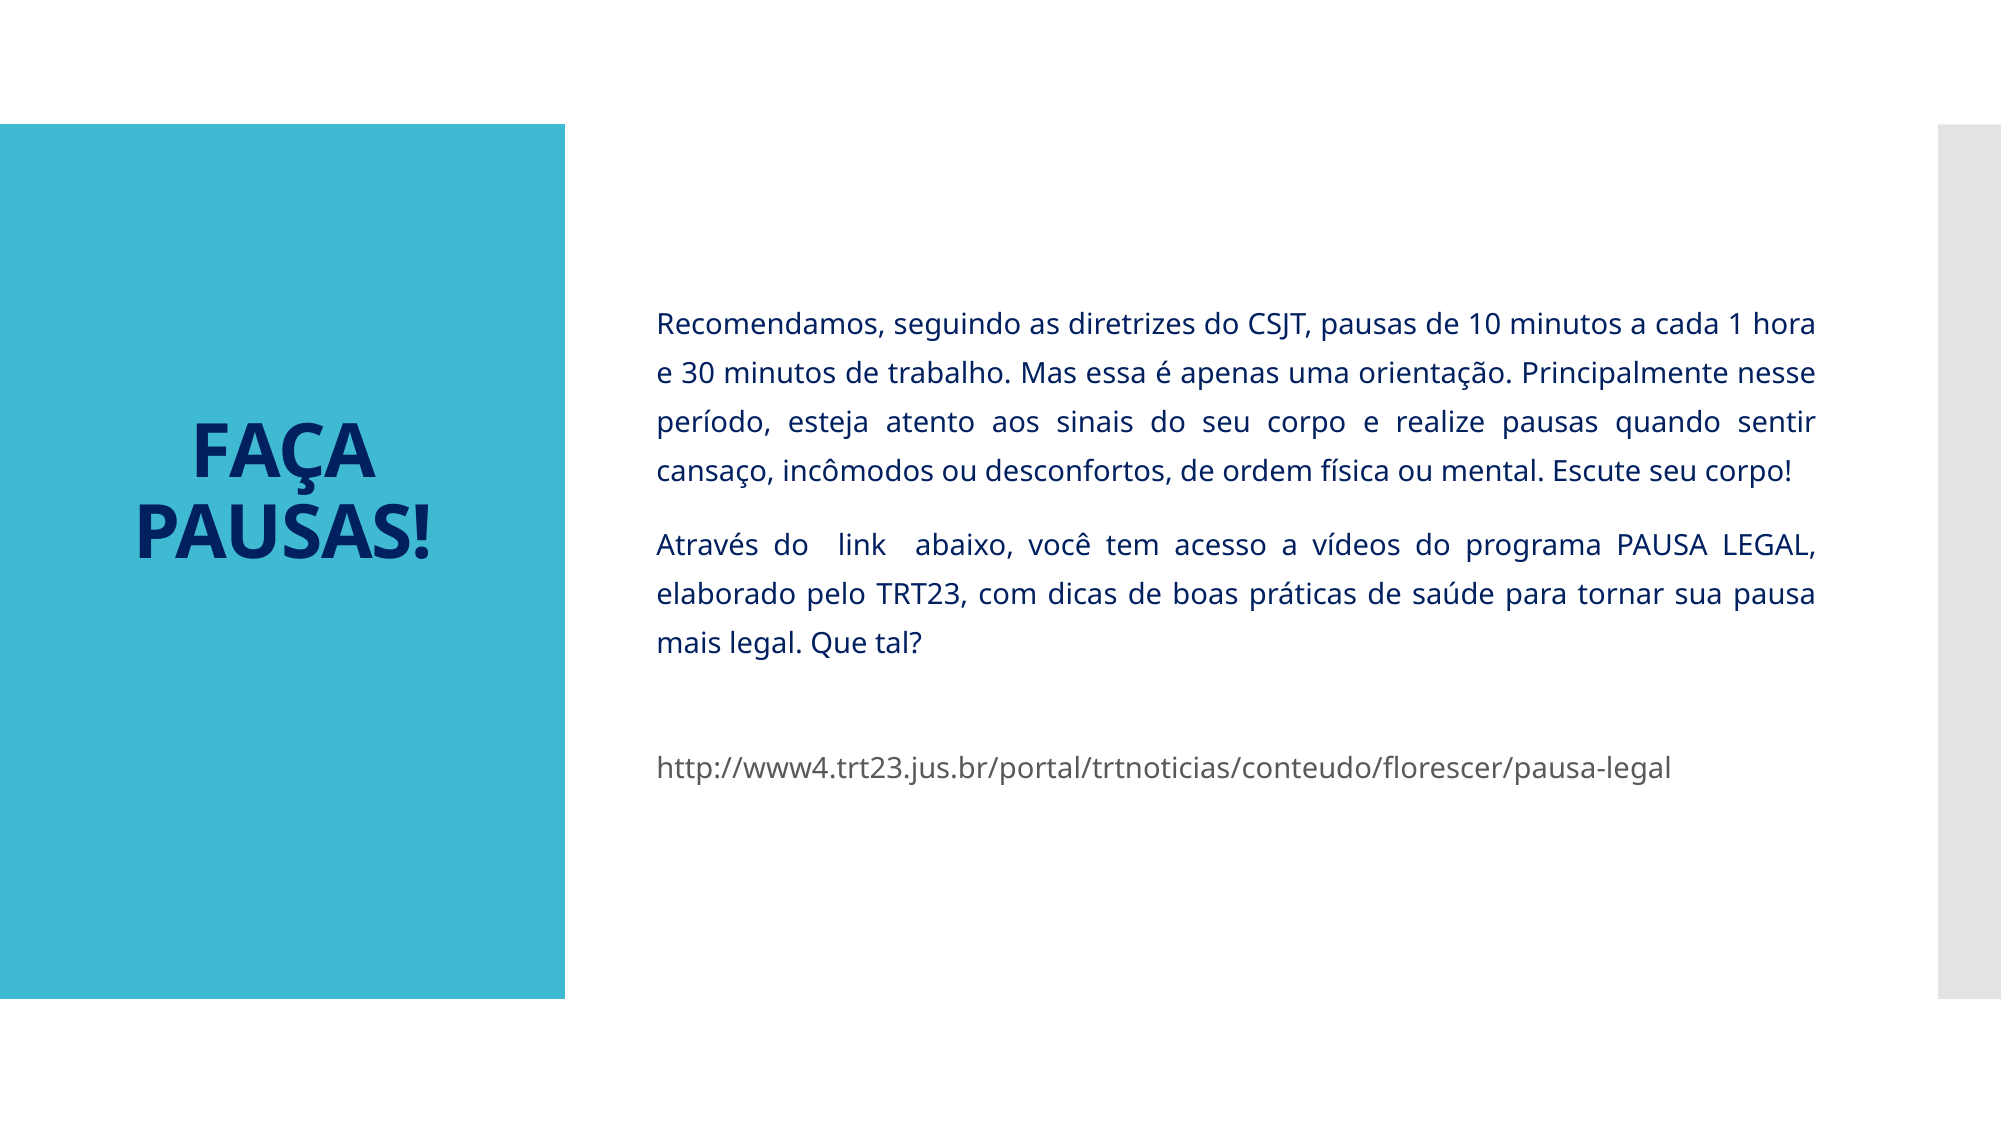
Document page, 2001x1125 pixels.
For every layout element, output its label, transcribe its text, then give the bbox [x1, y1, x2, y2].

list Recomendamos, seguindo as diretrizes do CSJT, pausas de 10 minutos a cada 1 hora e 30 minutos de trabalho. Mas essa é apenas uma orientação. Principalmente nesse período, esteja atento aos sinais do seu corpo e realize pausas quando sentir cansaço, incômodos ou desconfortos, de ordem física ou mental. Escute seu corpo! Através do link abaixo, você tem acesso a vídeos do programa PAUSA LEGAL, elaborado pelo TRT23, com dicas de boas práticas de saúde para tornar sua pausa mais legal. Que tal? http://www4.trt23.jus.br/portal/trtnoticias/conteudo/florescer/pausa-legal [641, 149, 1842, 952]
title FAÇA PAUSAS! [41, 161, 526, 916]
